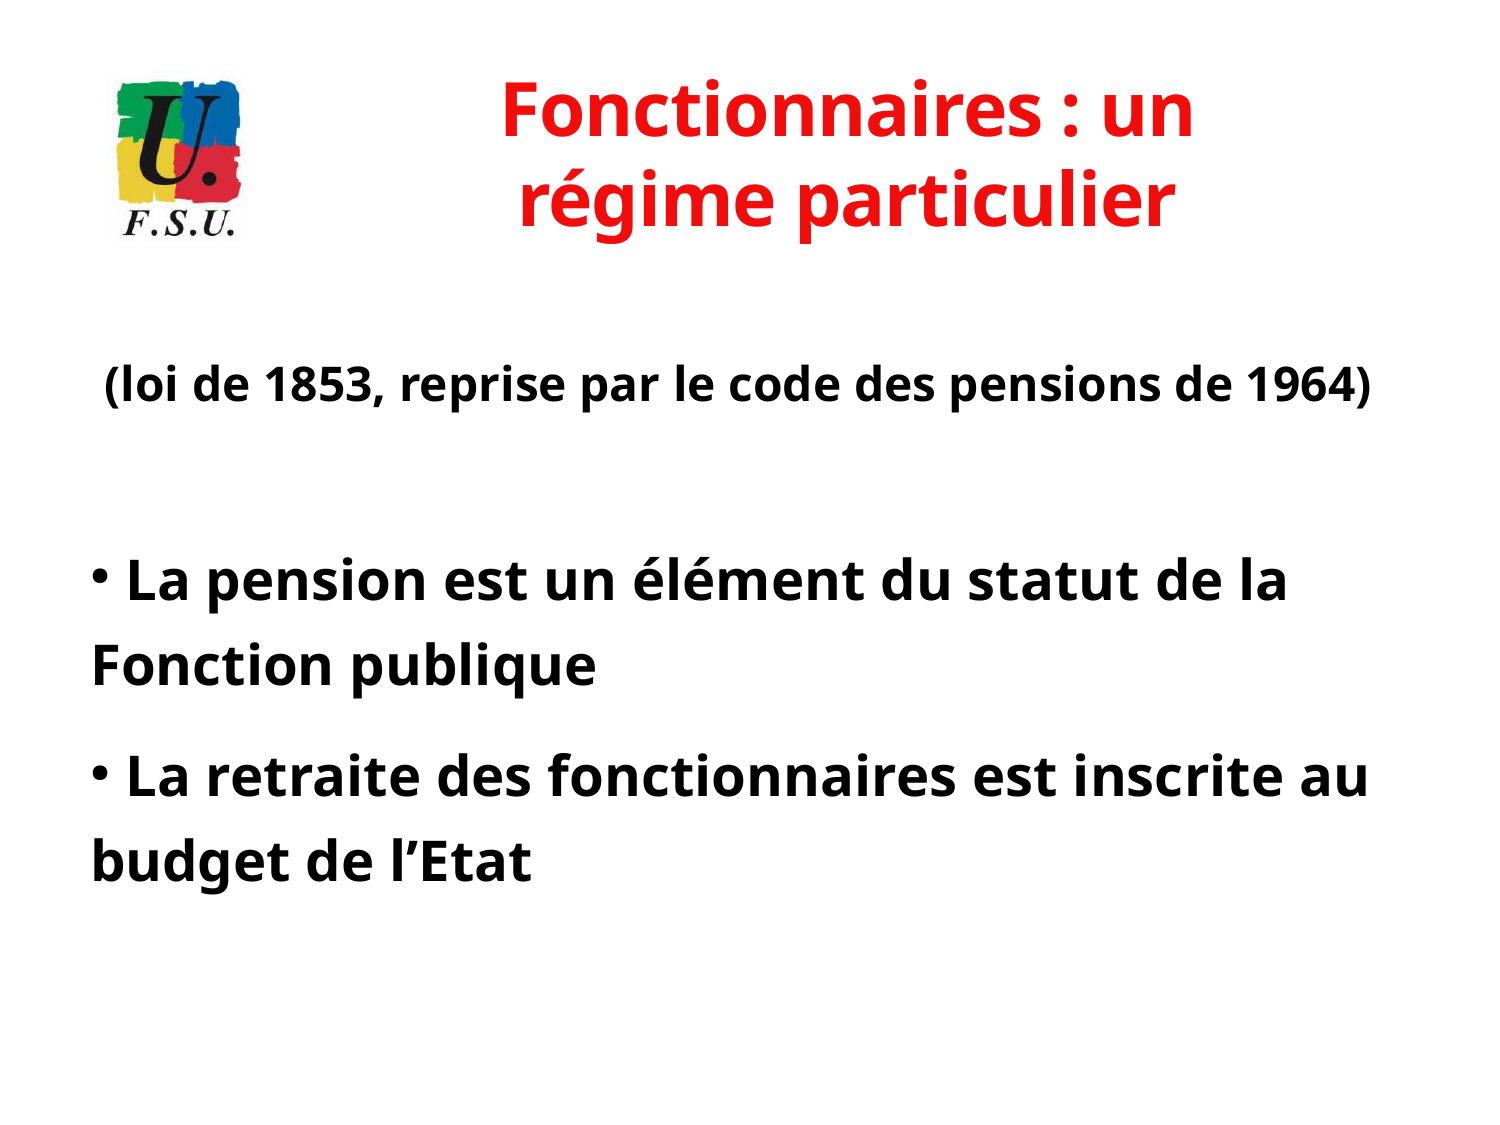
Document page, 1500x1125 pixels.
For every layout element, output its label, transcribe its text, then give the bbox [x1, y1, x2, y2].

picture [106, 70, 250, 242]
text_box Fonctionnaires : un régime particulier [436, 51, 1259, 252]
text_box (loi de 1853, reprise par le code des pensions de 1964) [104, 353, 1396, 406]
text_box La pension est un élément du statut de la Fonction publique La retraite des fonctionnaires est inscrite au budget de l’Etat [90, 544, 1396, 870]
